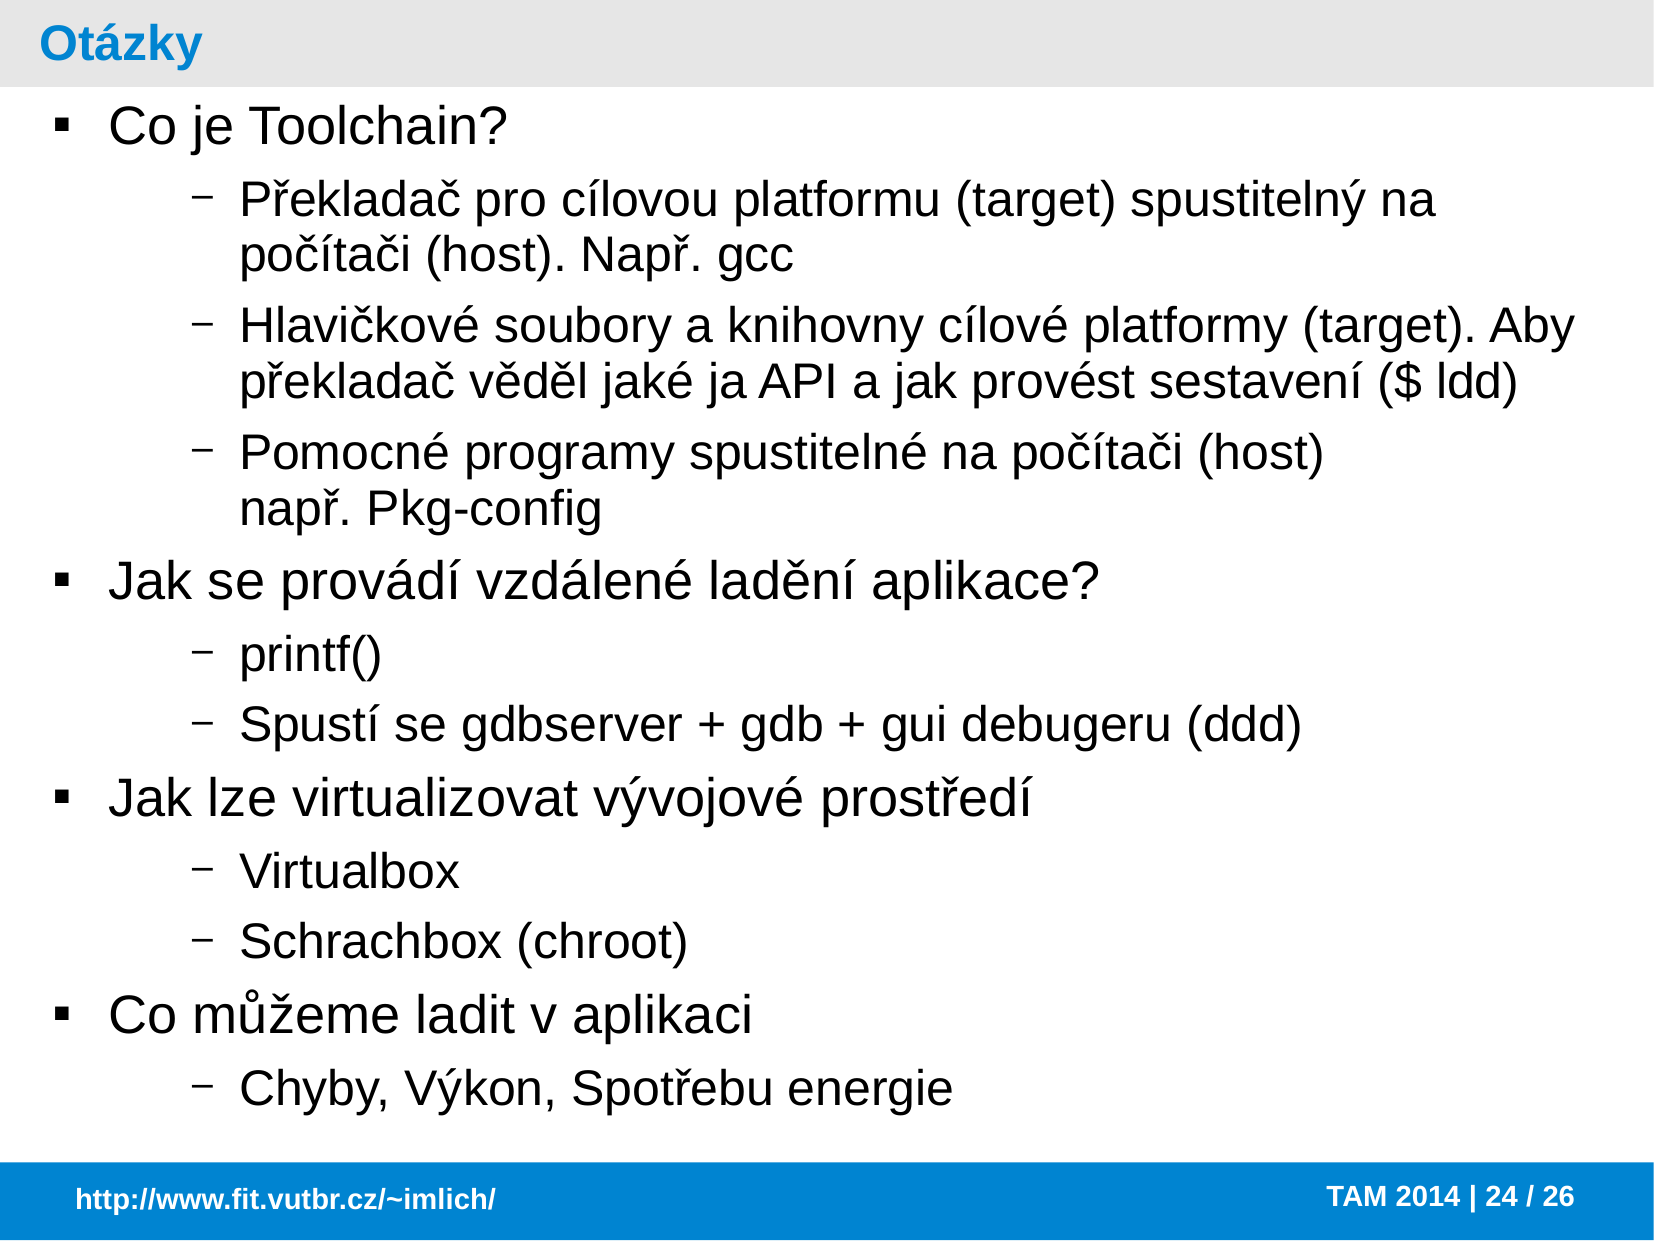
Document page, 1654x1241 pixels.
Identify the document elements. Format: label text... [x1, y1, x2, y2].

list Co je Toolchain? Překladač pro cílovou platformu (target) spustitelný na počítači (host). Např. gcc Hlavičkové soubory a knihovny cílové platformy (target). Aby překladač věděl jaké ja API a jak provést sestavení ($ ldd) Pomocné programy spustitelné na počítači (host) např. Pkg-config Jak se provádí vzdálené ladění aplikace? printf() Spustí se gdbserver + gdb + gui debugeru (ddd) Jak lze virtualizovat vývojové prostředí Virtualbox Schrachbox (chroot) Co můžeme ladit v aplikaci Chyby, Výkon, Spotřebu energie [37, 95, 1613, 1163]
title Otázky [39, 5, 1615, 81]
